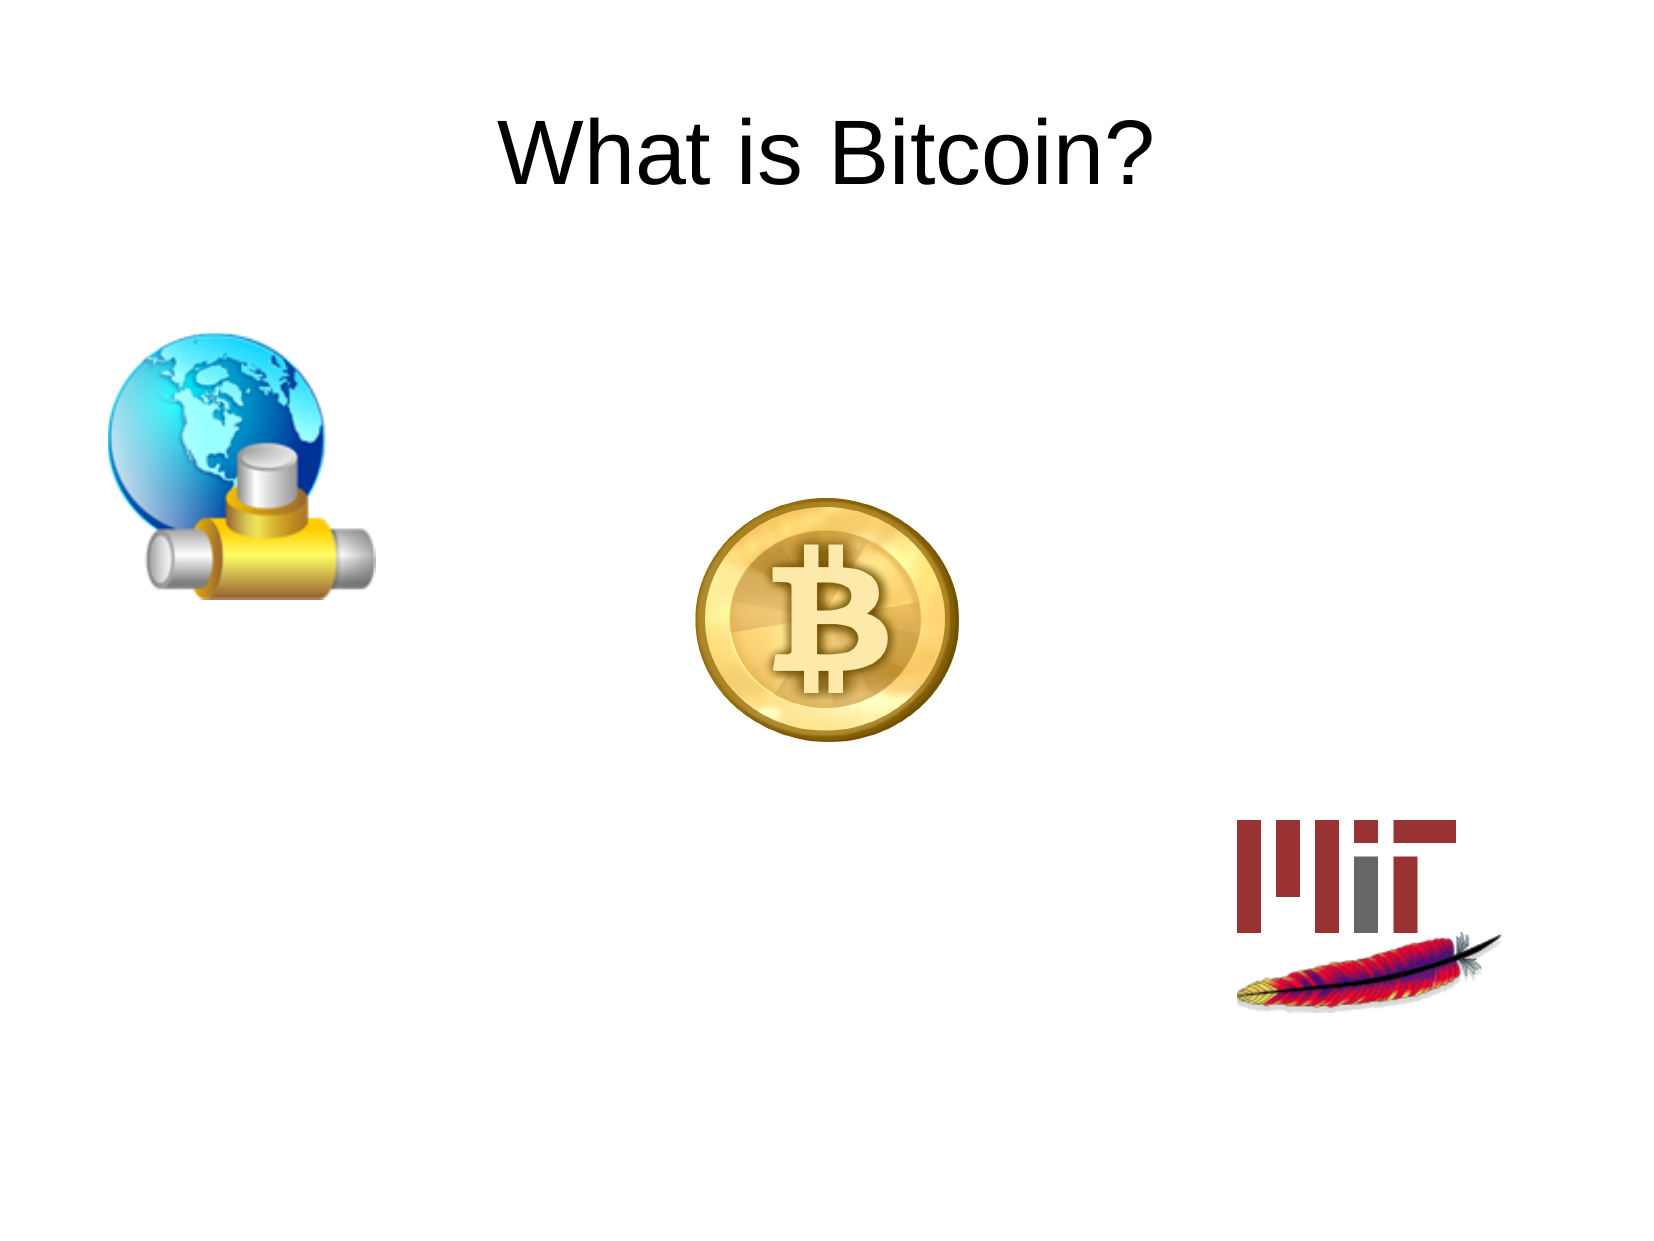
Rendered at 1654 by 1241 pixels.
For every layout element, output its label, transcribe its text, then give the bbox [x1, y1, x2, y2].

picture [108, 333, 376, 601]
title What is Bitcoin? [82, 56, 1571, 250]
picture [1237, 820, 1502, 1013]
picture [695, 498, 959, 742]
